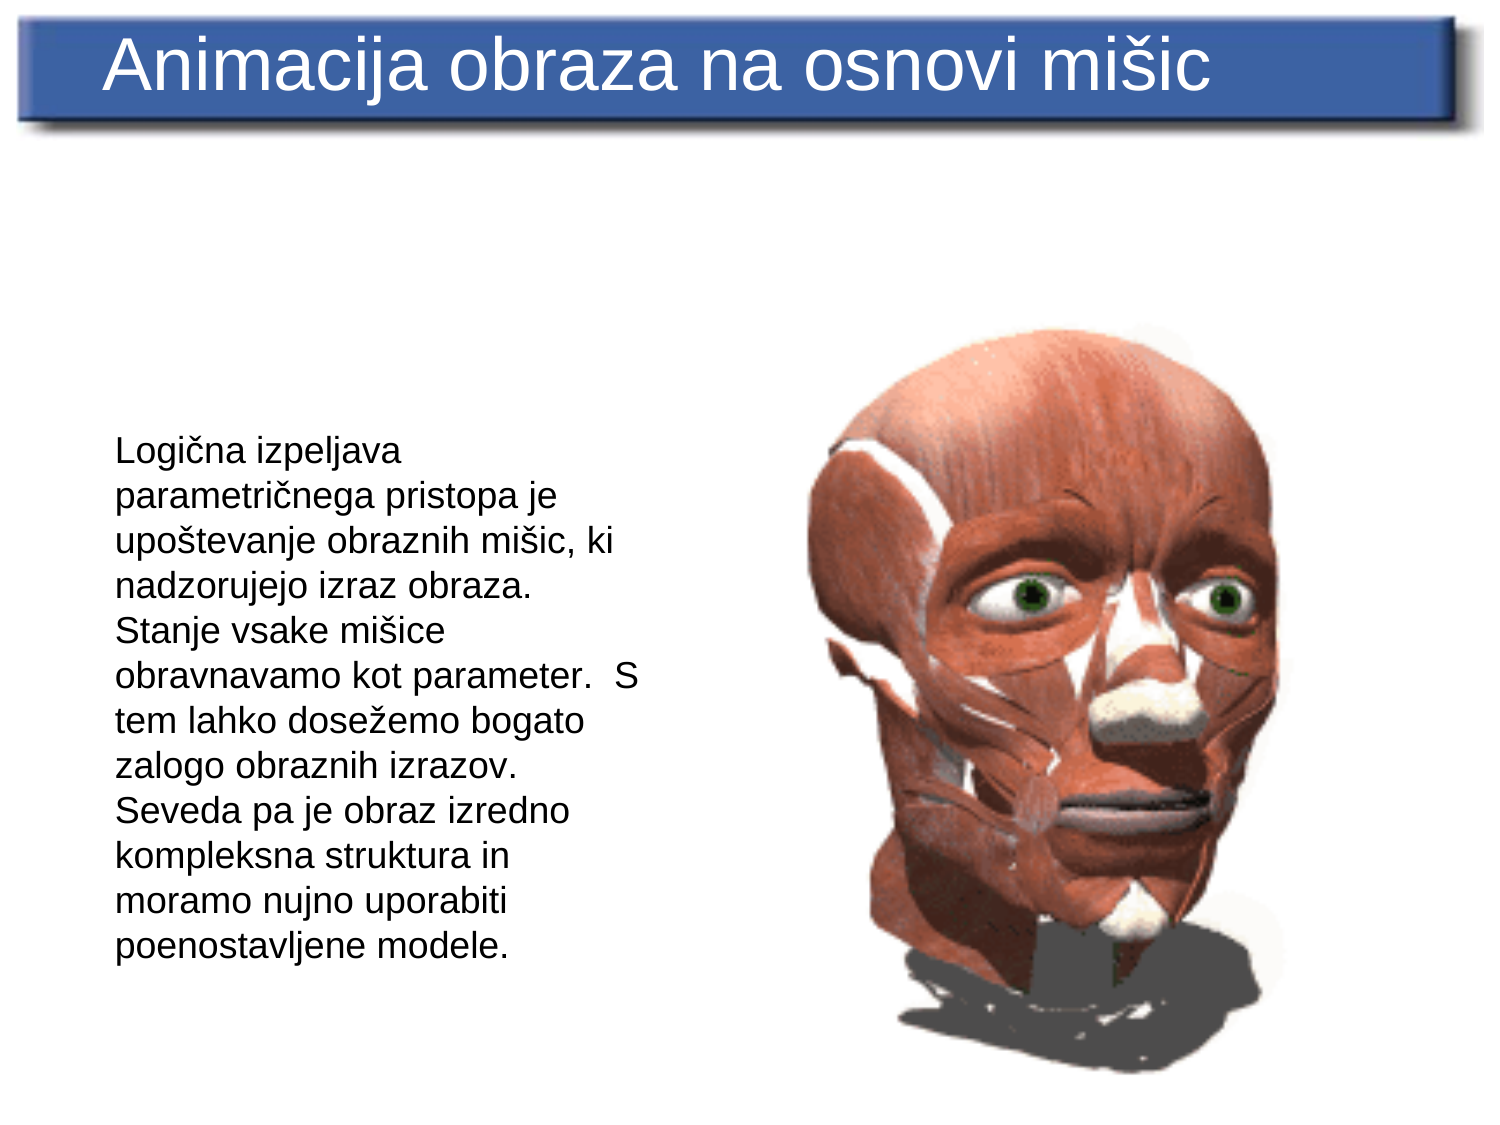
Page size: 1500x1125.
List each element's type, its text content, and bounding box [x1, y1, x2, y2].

text_box Animacija obraza na osnovi mišic [88, 8, 1228, 114]
picture [16, 13, 1484, 141]
text_box Logična izpeljava parametričnega pristopa je upoštevanje obraznih mišic, ki nadzorujejo izraz obraza. Stanje vsake mišice obravnavamo kot parameter. S tem lahko dosežemo bogato zalogo obraznih izrazov. Seveda pa je obraz izredno kompleksna struktura in moramo nujno uporabiti poenostavljene modele. [100, 349, 656, 1043]
picture [764, 314, 1336, 1083]
